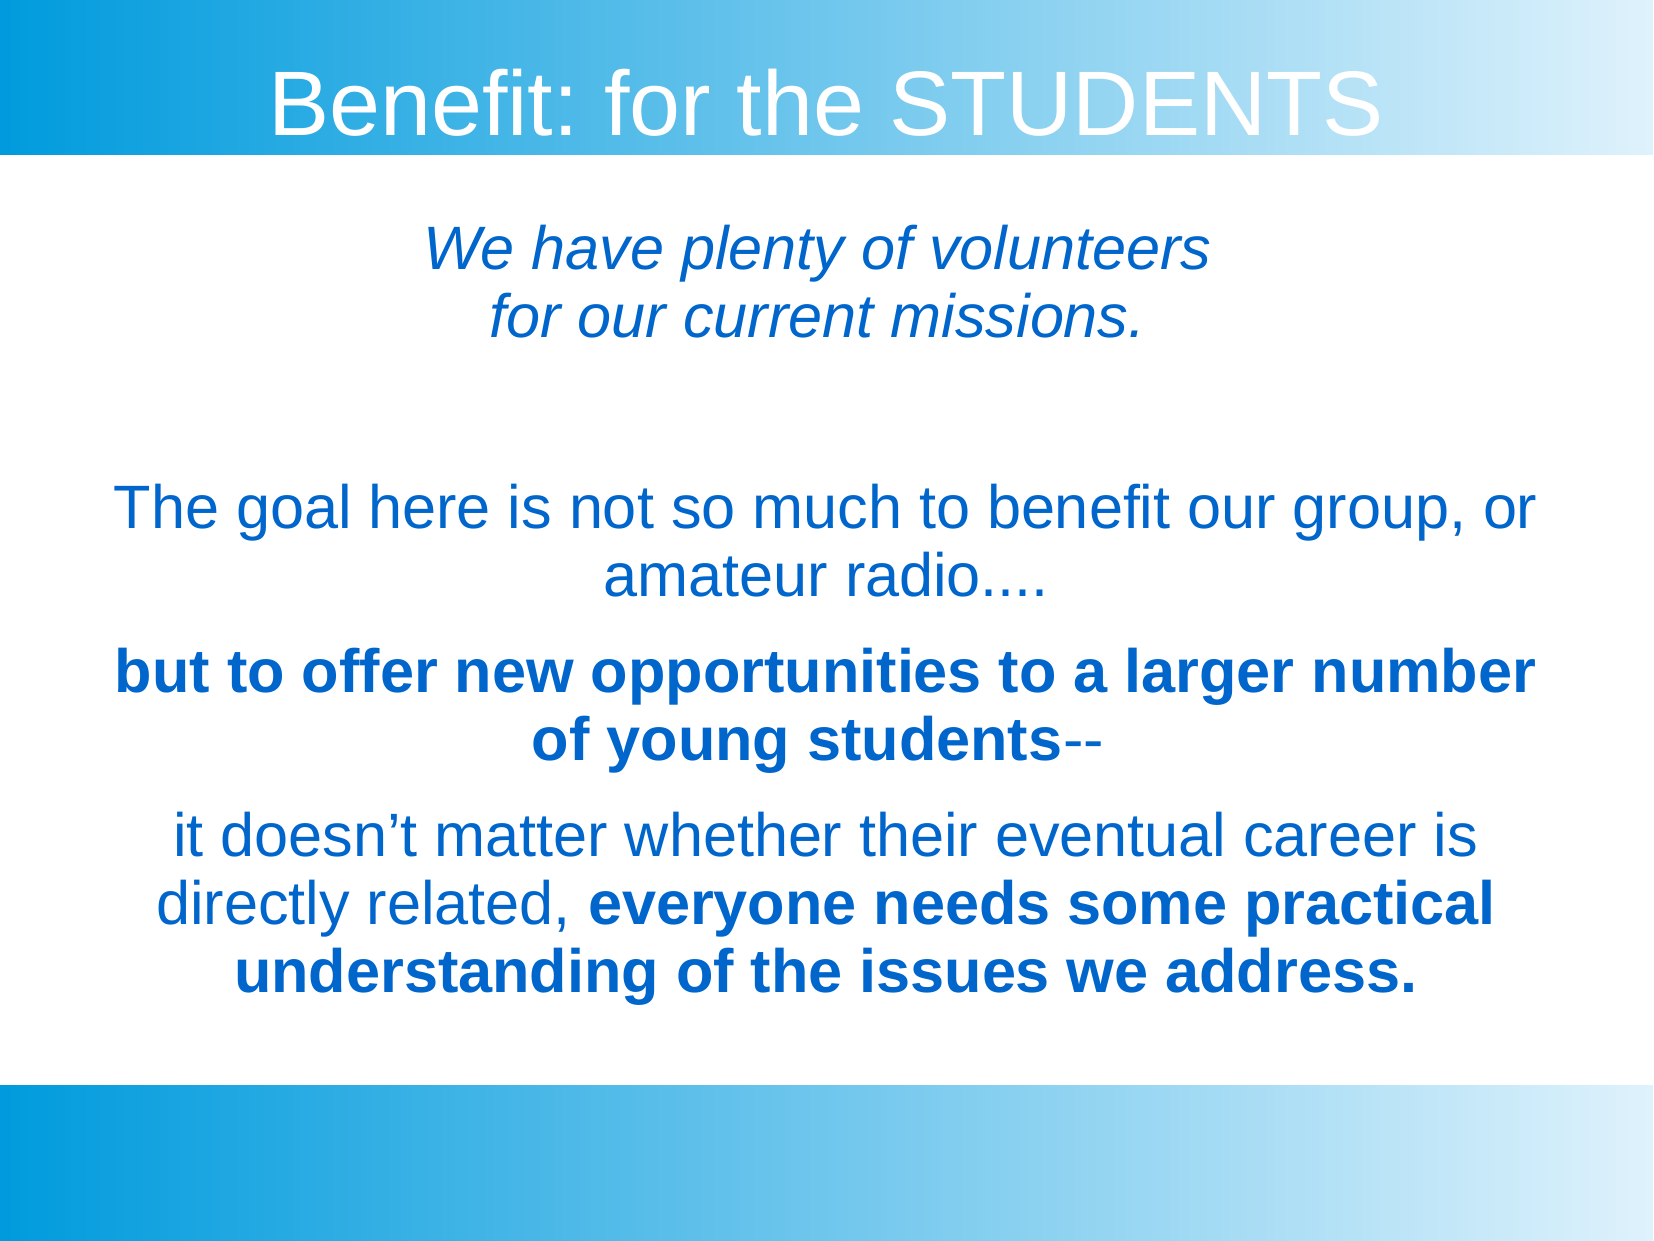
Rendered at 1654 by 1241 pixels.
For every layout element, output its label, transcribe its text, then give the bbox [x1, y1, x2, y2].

list We have plenty of volunteers for our current missions. The goal here is not so much to benefit our group, or amateur radio.... but to offer new opportunities to a larger number of young students-- it doesn’t matter whether their eventual career is directly related, everyone needs some practical understanding of the issues we address. [82, 209, 1571, 1010]
title Benefit: for the STUDENTS [82, 49, 1571, 155]
